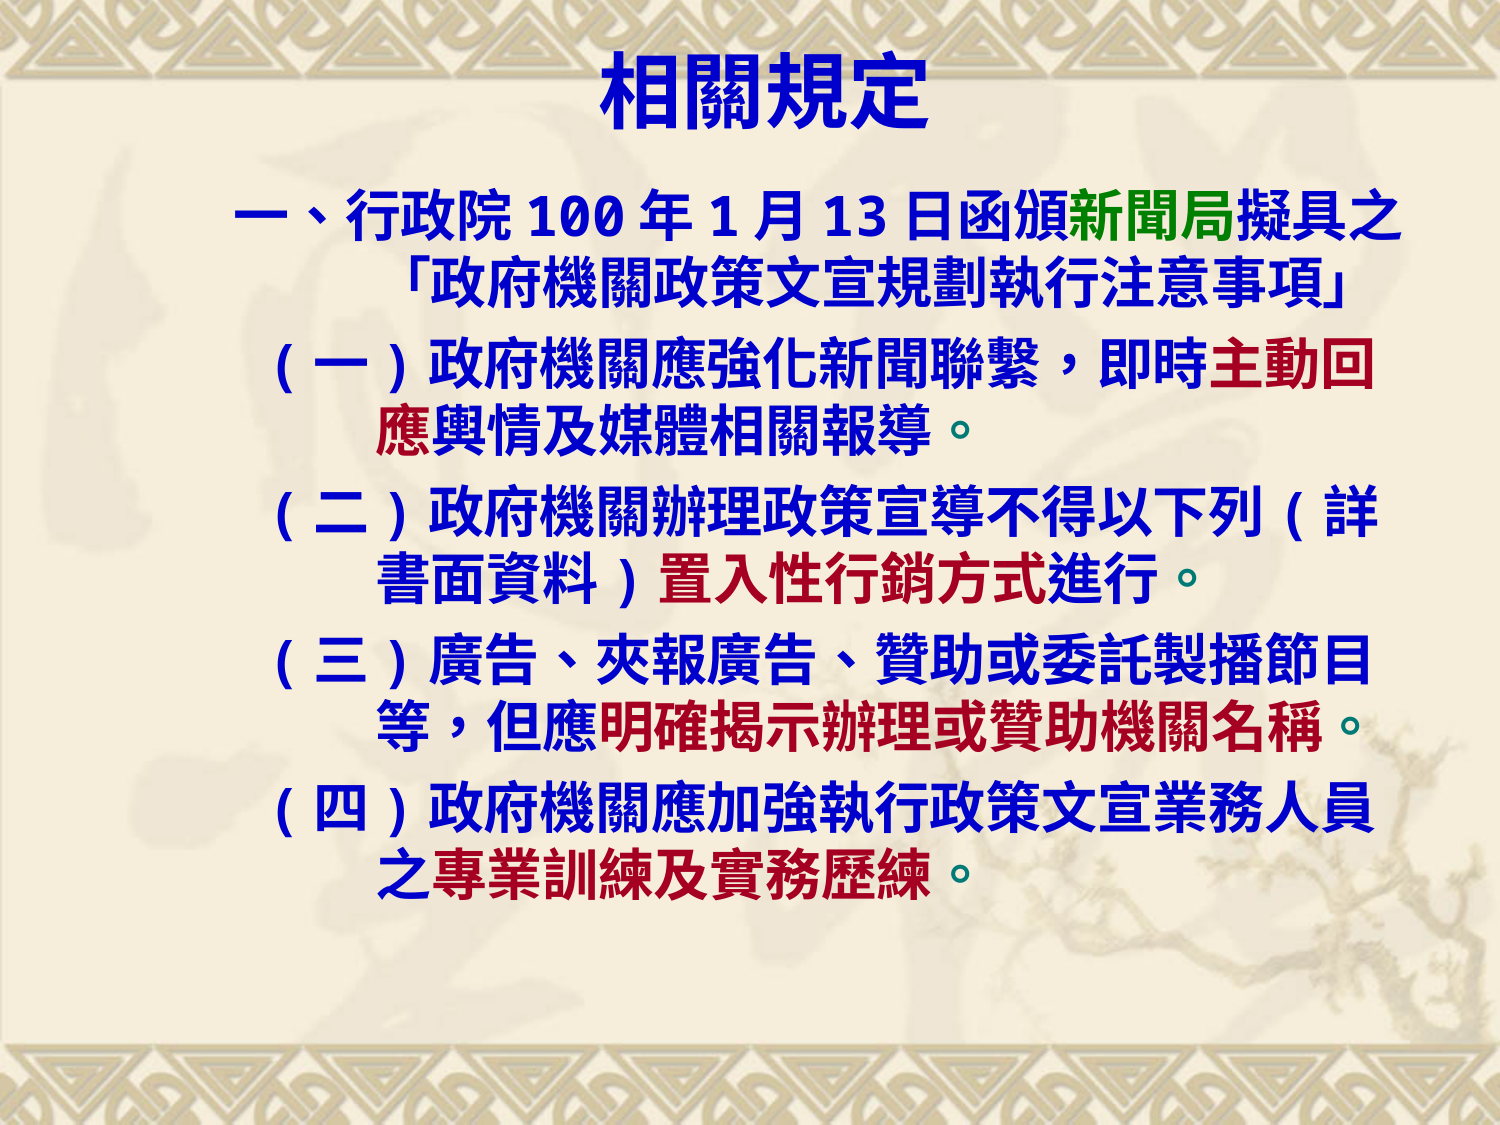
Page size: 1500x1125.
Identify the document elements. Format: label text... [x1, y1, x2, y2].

list 一、行政院100年1月13日函頒新聞局擬具之「政府機關政策文宣規劃執行注意事項」 (一)政府機關應強化新聞聯繫，即時主動回應輿情及媒體相關報導。 (二)政府機關辦理政策宣導不得以下列(詳書面資料)置入性行銷方式進行。 (三)廣告、夾報廣告、贊助或委託製播節目等，但應明確揭示辦理或贊助機關名稱。 (四)政府機關應加強執行政策文宣業務人員之專業訓練及實務歷練。 [76, 172, 1424, 1024]
title 相關規定 [64, 31, 1466, 147]
